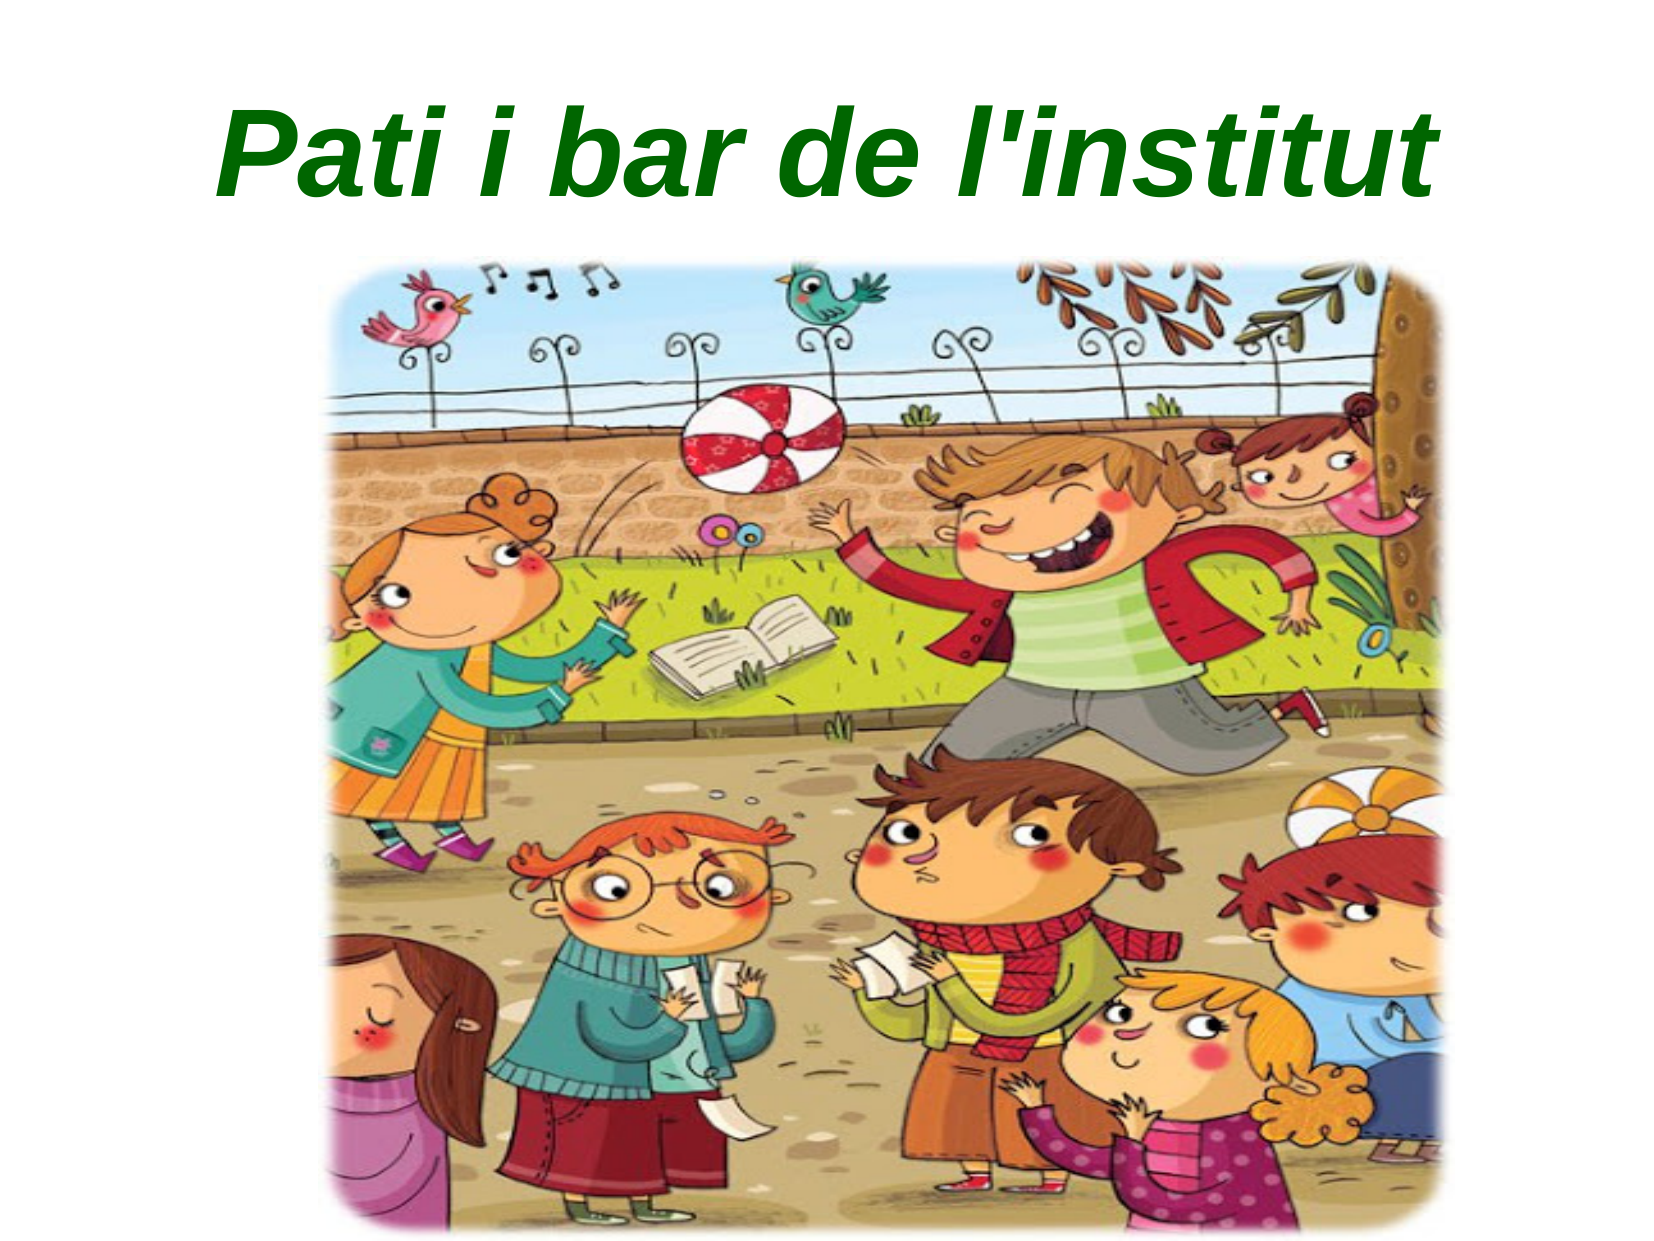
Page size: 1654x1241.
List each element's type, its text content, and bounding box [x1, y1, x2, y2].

picture [318, 256, 1455, 1241]
title Pati i bar de l'institut [82, 49, 1571, 257]
